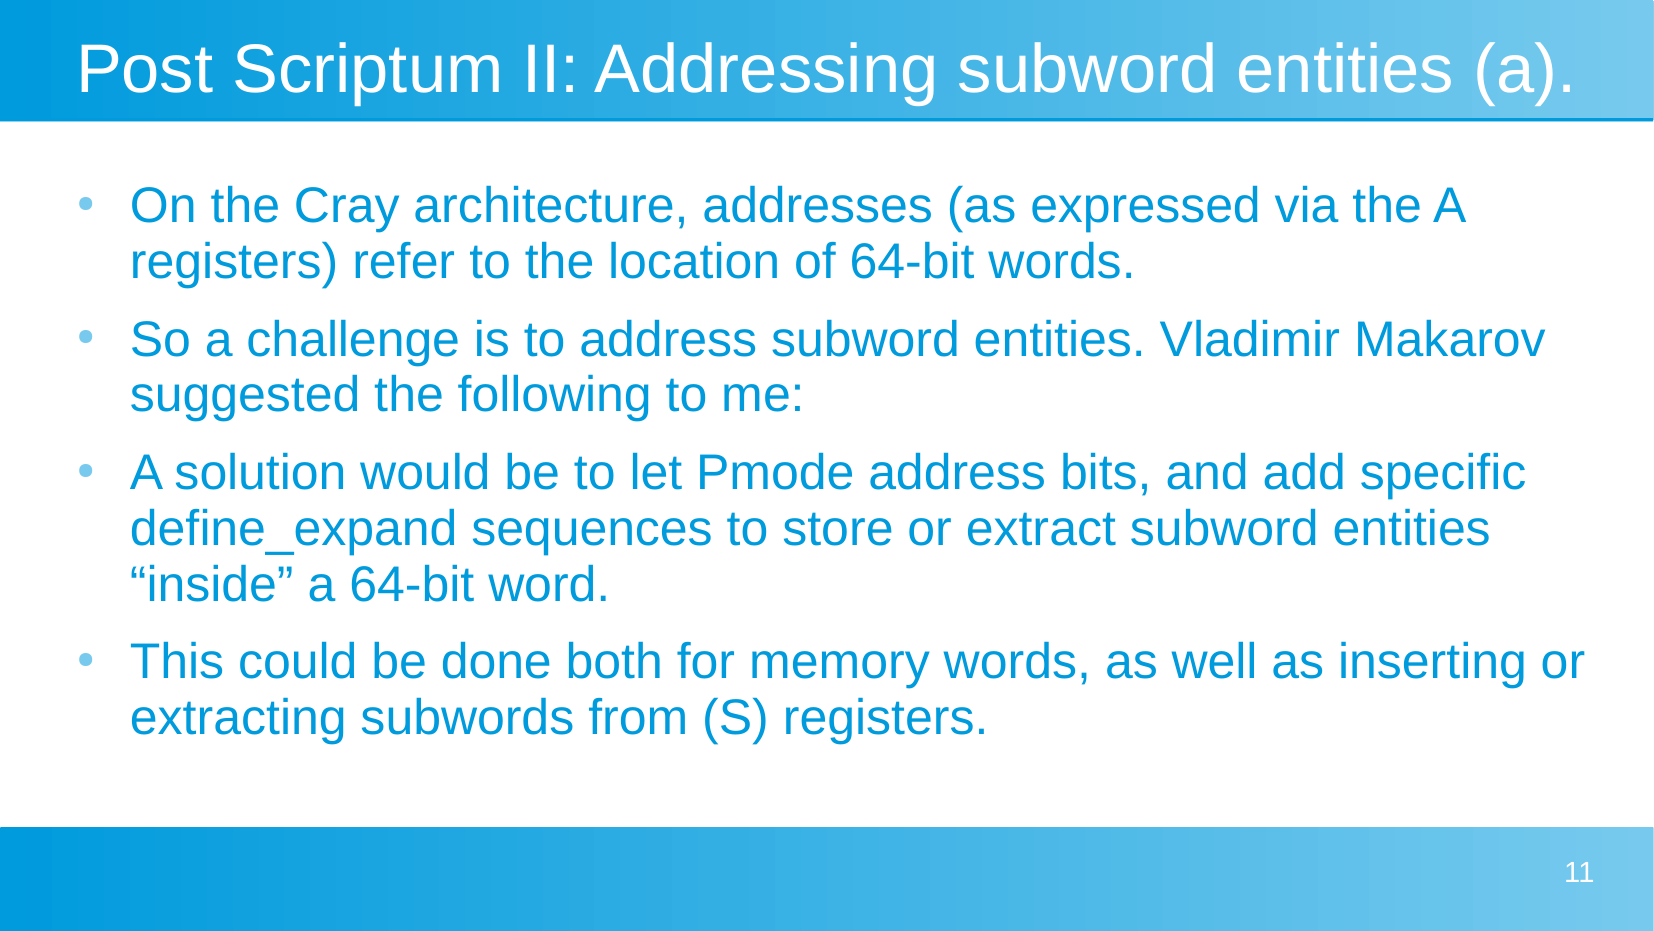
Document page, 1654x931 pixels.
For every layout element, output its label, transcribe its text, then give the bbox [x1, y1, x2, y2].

title Post Scriptum II: Addressing subword entities (a). [59, 29, 1595, 108]
list On the Cray architecture, addresses (as expressed via the A registers) refer to the location of 64-bit words. So a challenge is to address subword entities. Vladimir Makarov suggested the following to me: A solution would be to let Pmode address bits, and add specific define_expand sequences to store or extract subword entities “inside” a 64-bit word. This could be done both for memory words, as well as inserting or extracting subwords from (S) registers. [59, 177, 1595, 768]
